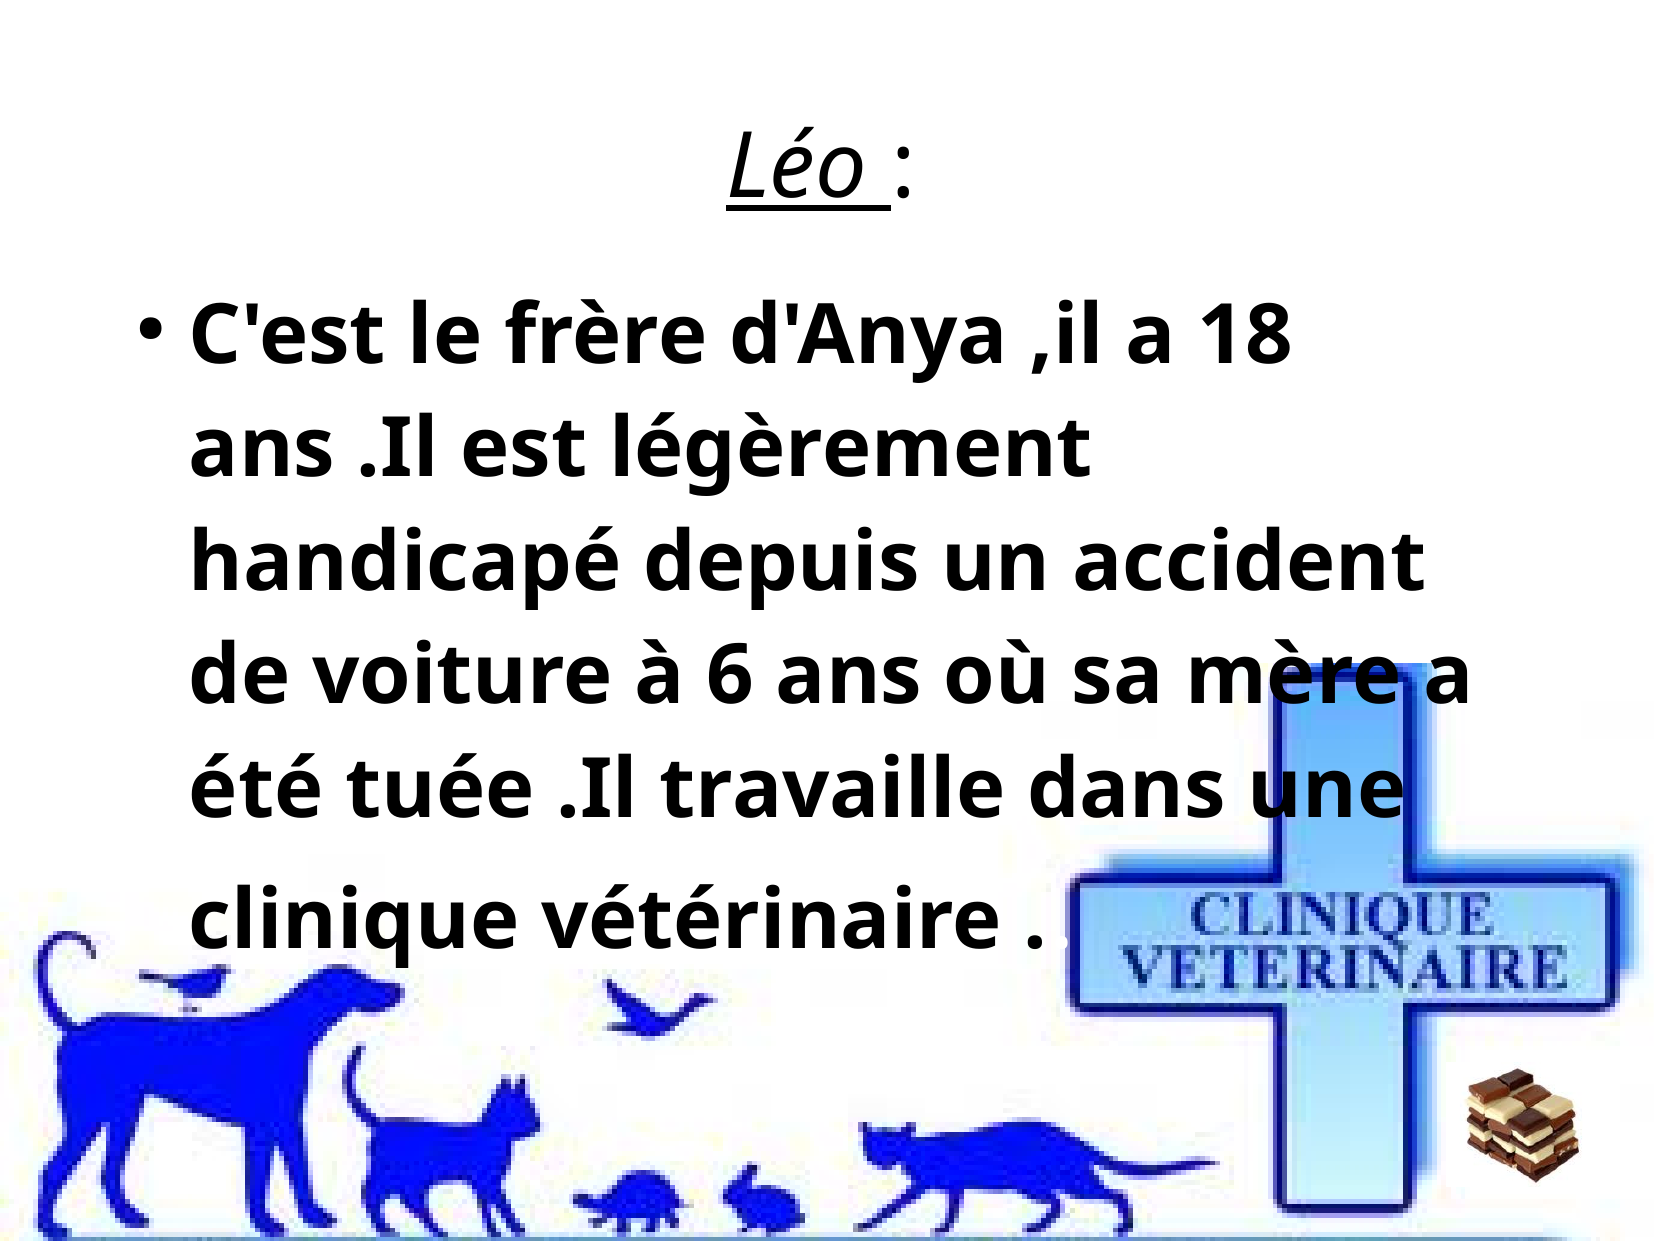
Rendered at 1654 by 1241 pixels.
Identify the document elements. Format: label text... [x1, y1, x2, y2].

picture [0, 663, 1654, 1241]
title Léo : [76, 58, 1565, 266]
list C'est le frère d'Anya ,il a 18 ans .Il est légèrement handicapé depuis un accident de voiture à 6 ans où sa mère a été tuée .Il travaille dans une clinique vétérinaire .. [118, 274, 1542, 1097]
